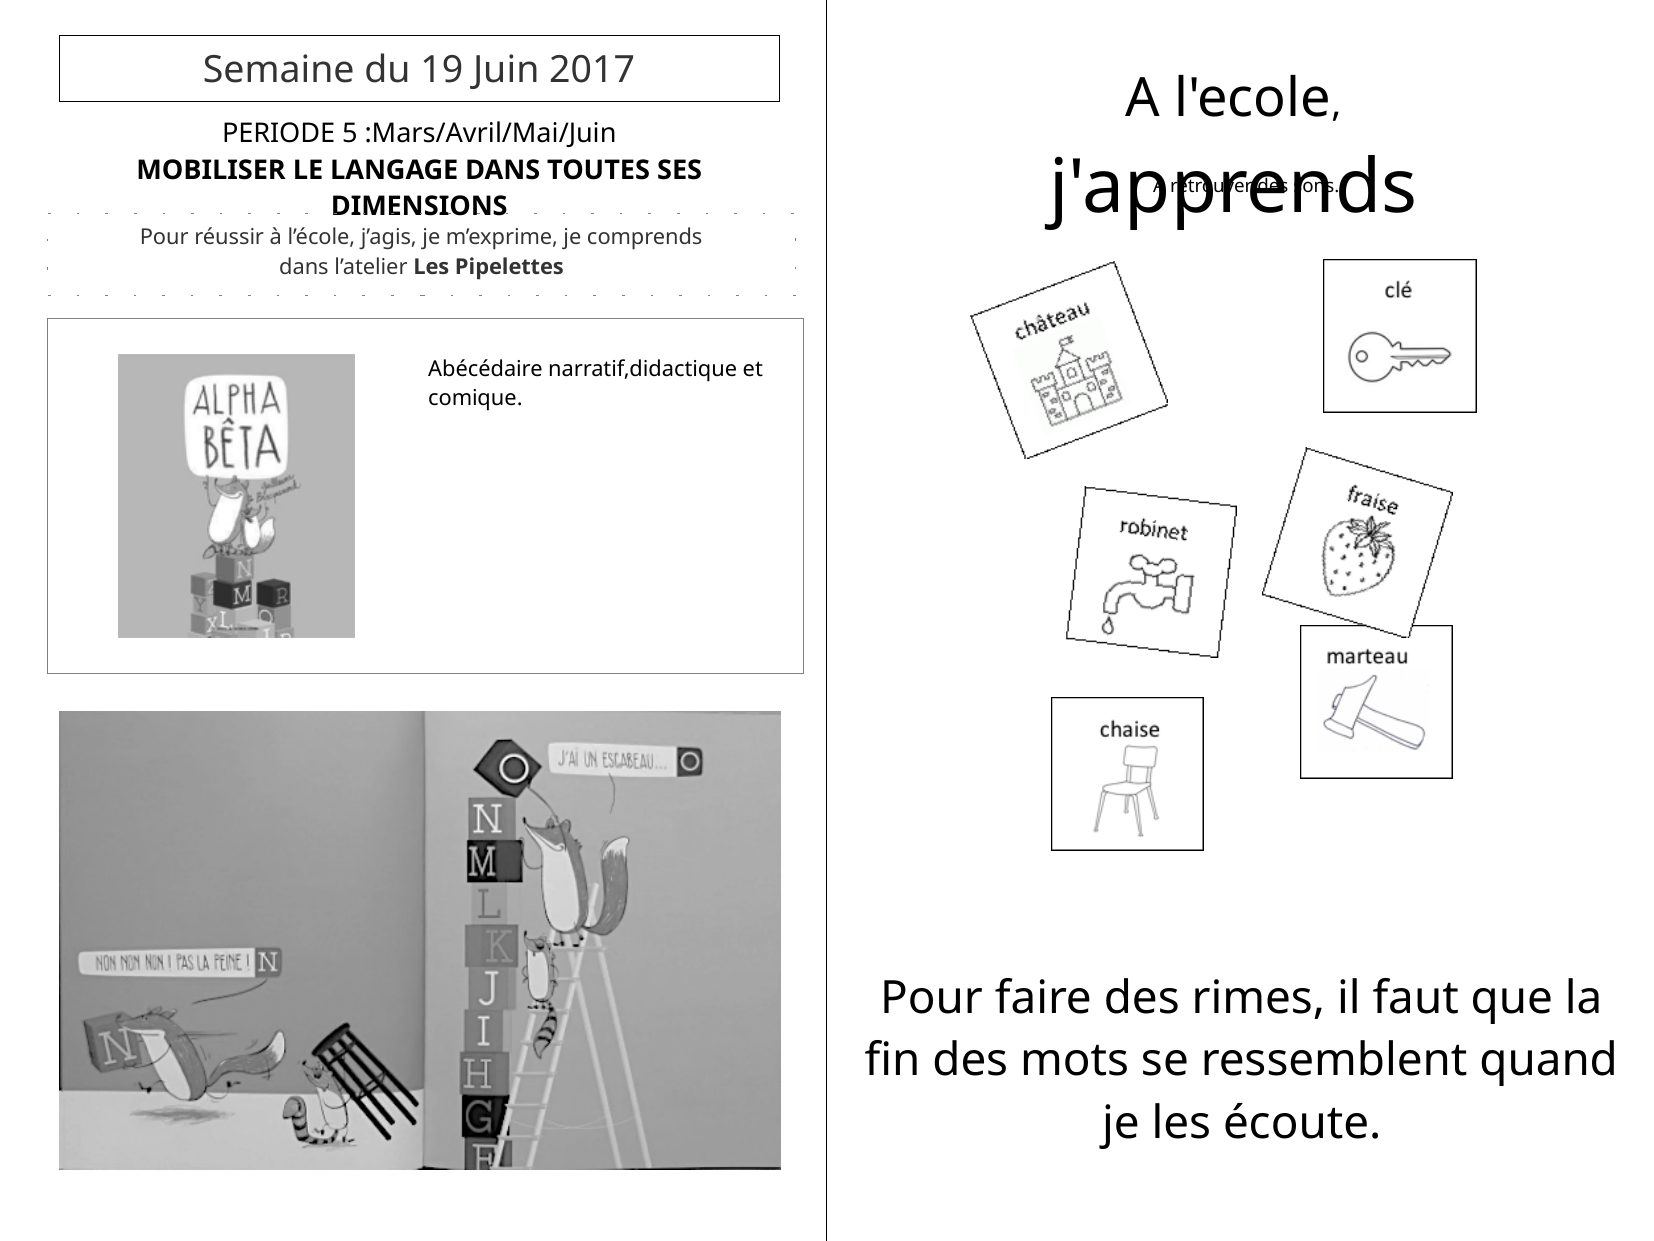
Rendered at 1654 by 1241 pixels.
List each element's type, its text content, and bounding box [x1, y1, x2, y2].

text_box Pour réussir à l’école, j’agis, je m’exprime, je comprends dans l’atelier Les Pipelettes [47, 213, 796, 296]
text_box PERIODE 5 :Mars/Avril/Mai/Juin MOBILISER LE LANGAGE DANS TOUTES SES DIMENSIONS [82, 106, 756, 213]
picture [1323, 259, 1477, 413]
picture [1065, 486, 1237, 658]
picture [59, 711, 781, 1170]
picture [970, 261, 1168, 459]
text_box Abécédaire narratif,didactique et comique. [413, 345, 780, 669]
picture [118, 354, 355, 638]
text_box A retrouver des sons. [885, 165, 1607, 225]
picture [1051, 697, 1204, 851]
text_box Pour faire des rimes, il faut que la fin des mots se ressemblent quand je les écoute. [841, 956, 1642, 1109]
text_box Semaine du 19 Juin 2017 [59, 35, 780, 102]
text_box A l'ecole, j'apprends [1026, 50, 1441, 154]
picture [1262, 447, 1453, 779]
